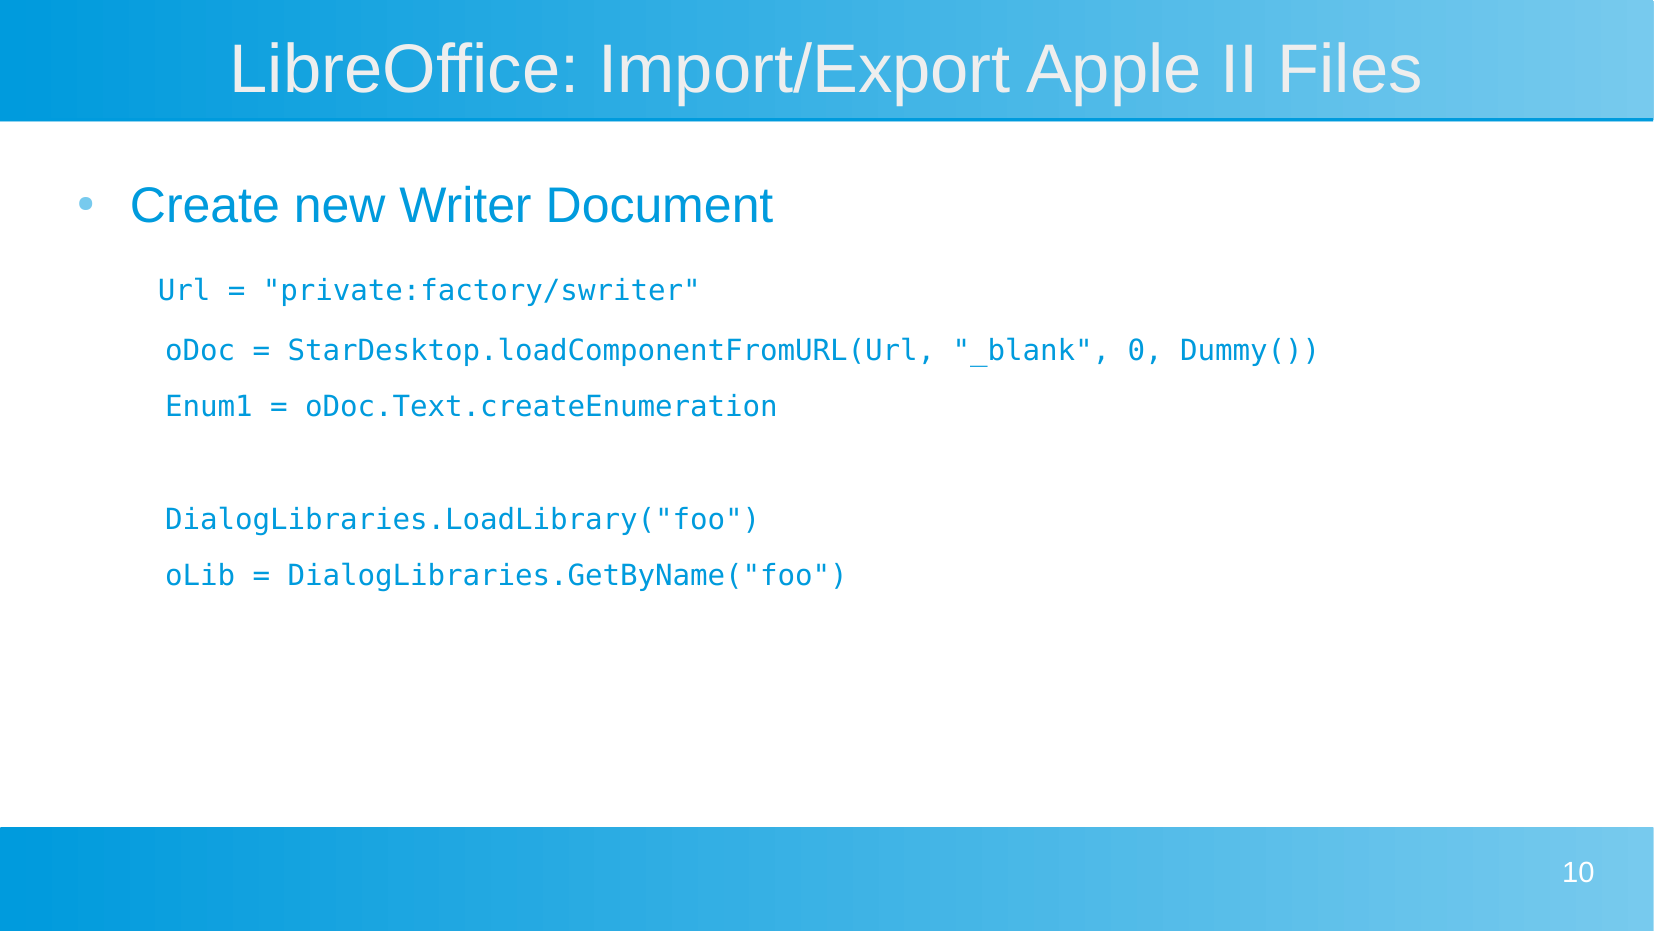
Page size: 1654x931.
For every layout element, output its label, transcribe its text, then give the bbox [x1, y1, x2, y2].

title LibreOffice: Import/Export Apple II Files [59, 29, 1595, 108]
list Create new Writer Document Url = "private:factory/swriter" oDoc = StarDesktop.loadComponentFromURL(Url, "_blank", 0, Dummy()) Enum1 = oDoc.Text.createEnumeration DialogLibraries.LoadLibrary("foo") oLib = DialogLibraries.GetByName("foo") [59, 177, 1595, 768]
